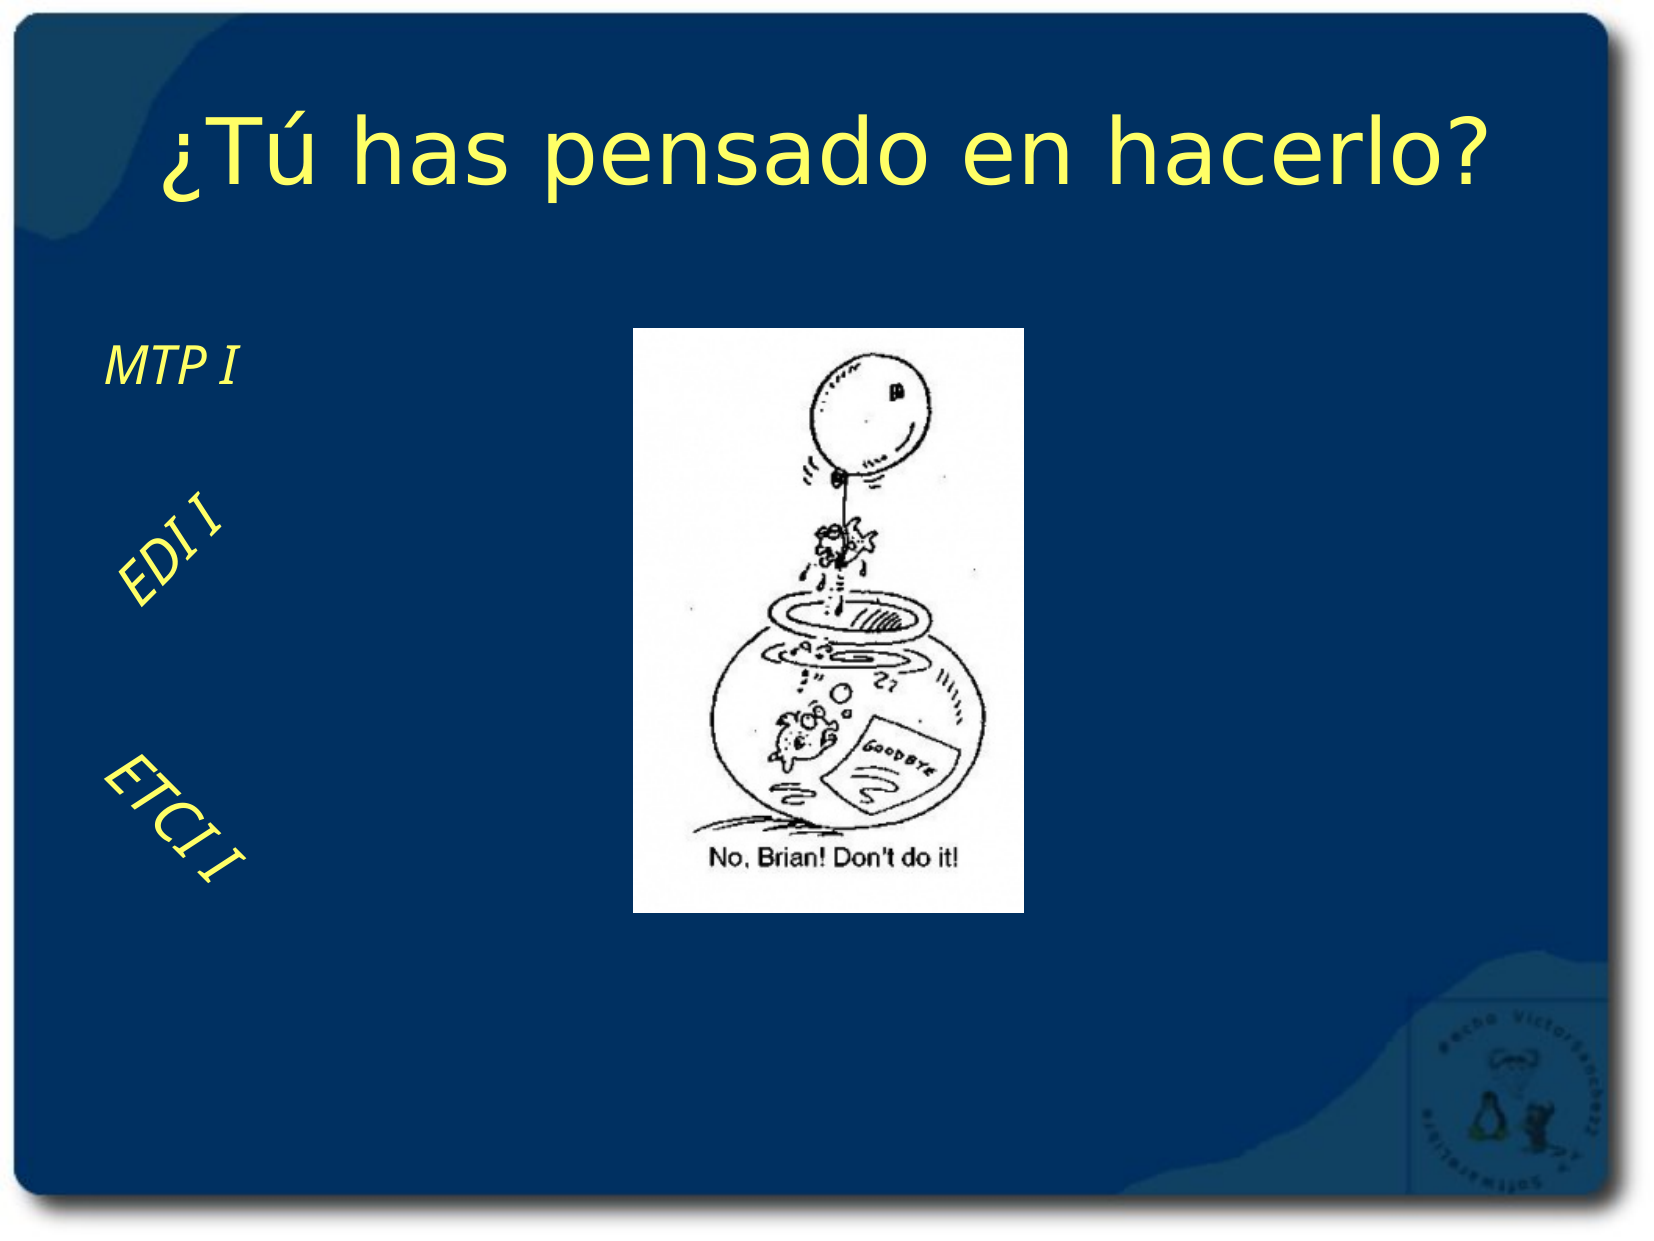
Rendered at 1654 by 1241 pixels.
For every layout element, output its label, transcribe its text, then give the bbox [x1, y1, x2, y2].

title ¿Tú has pensado en hacerlo? [82, 56, 1571, 250]
picture [0, 0, 1654, 1241]
text_box ETCI I [67, 714, 308, 955]
text_box MTP I [88, 318, 281, 415]
text_box EDI I [80, 442, 281, 643]
